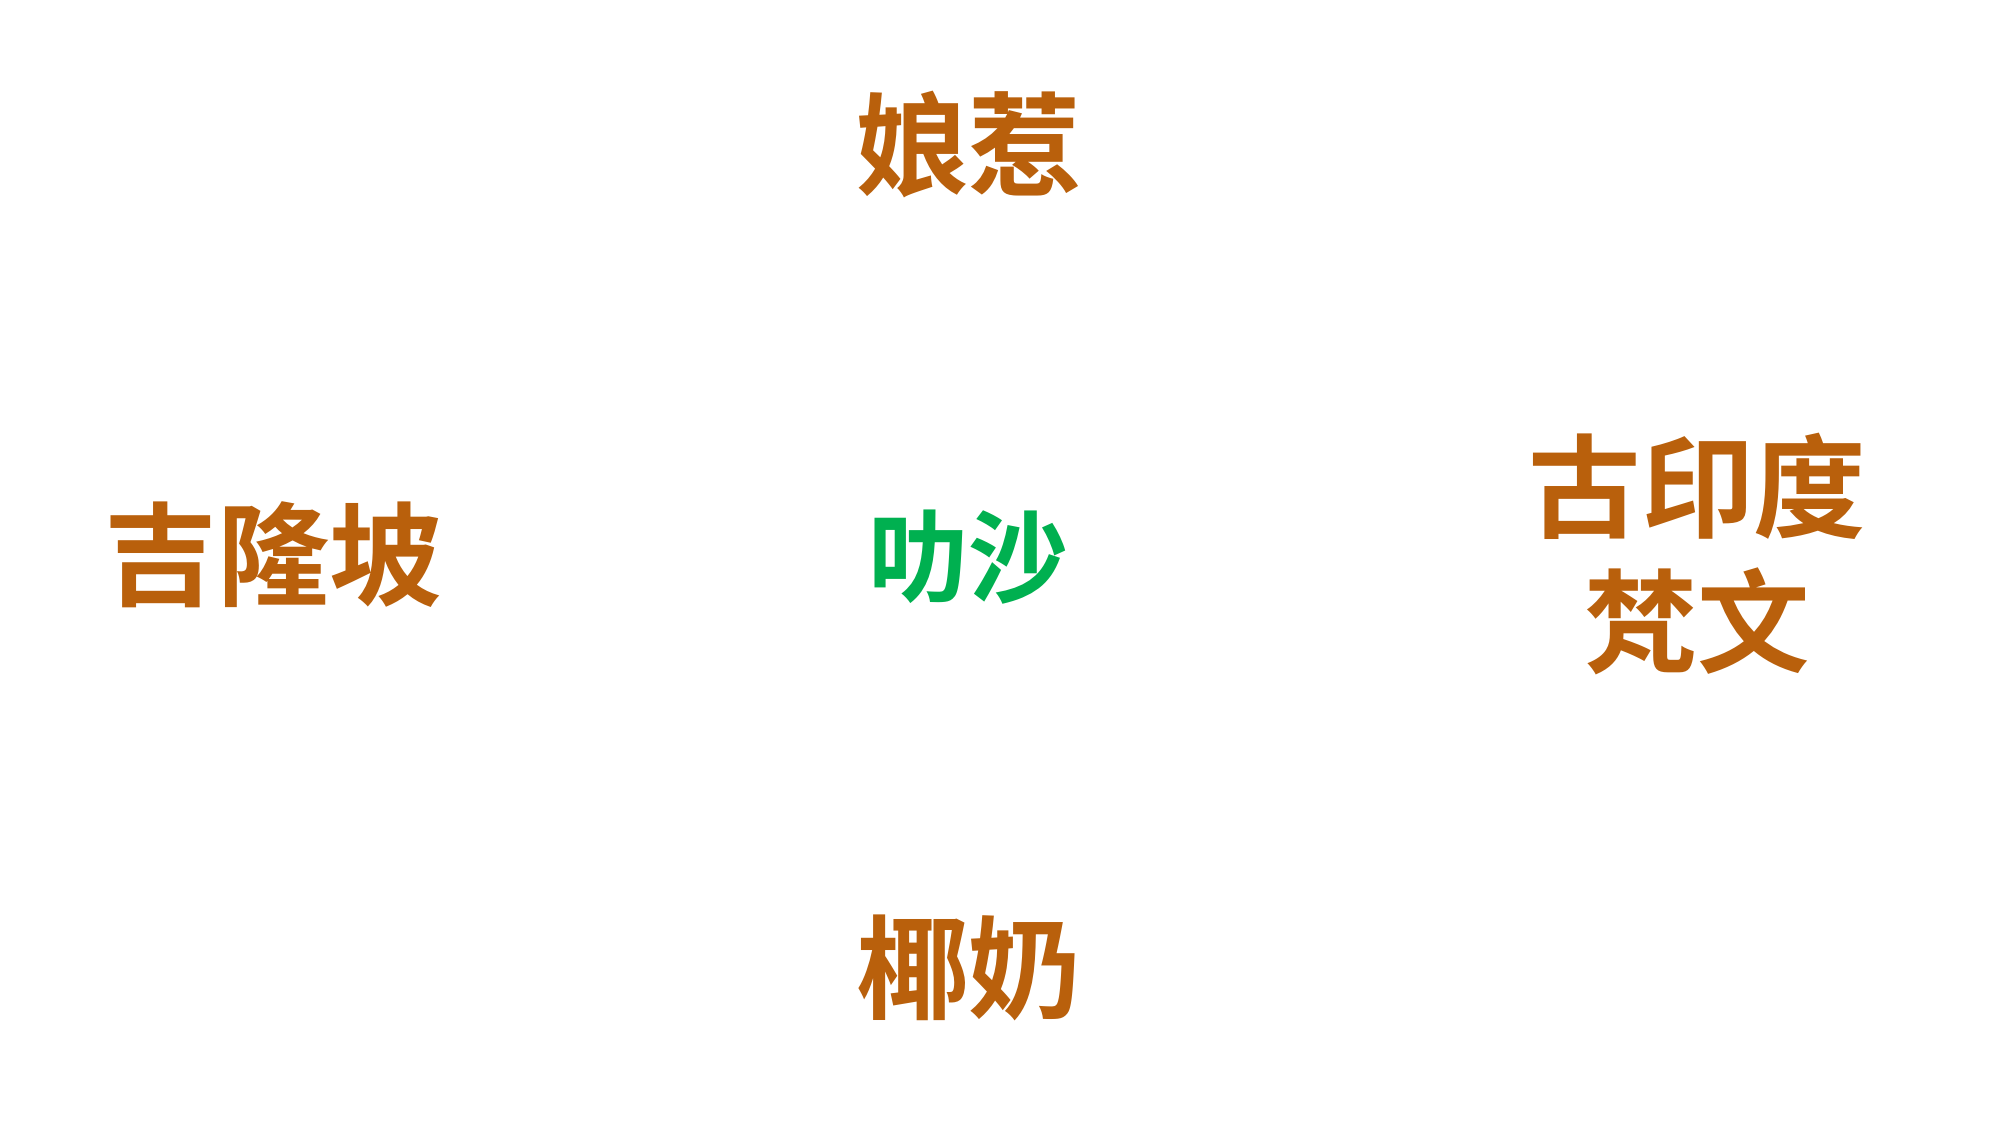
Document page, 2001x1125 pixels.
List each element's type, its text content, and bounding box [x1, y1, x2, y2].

text_box 叻沙 [709, 486, 1229, 624]
text_box 椰奶 [511, 890, 1428, 1042]
text_box 古印度 梵文 [1394, 409, 2000, 698]
text_box 娘惹 [590, 67, 1348, 220]
text_box 吉隆坡 [0, 477, 548, 629]
